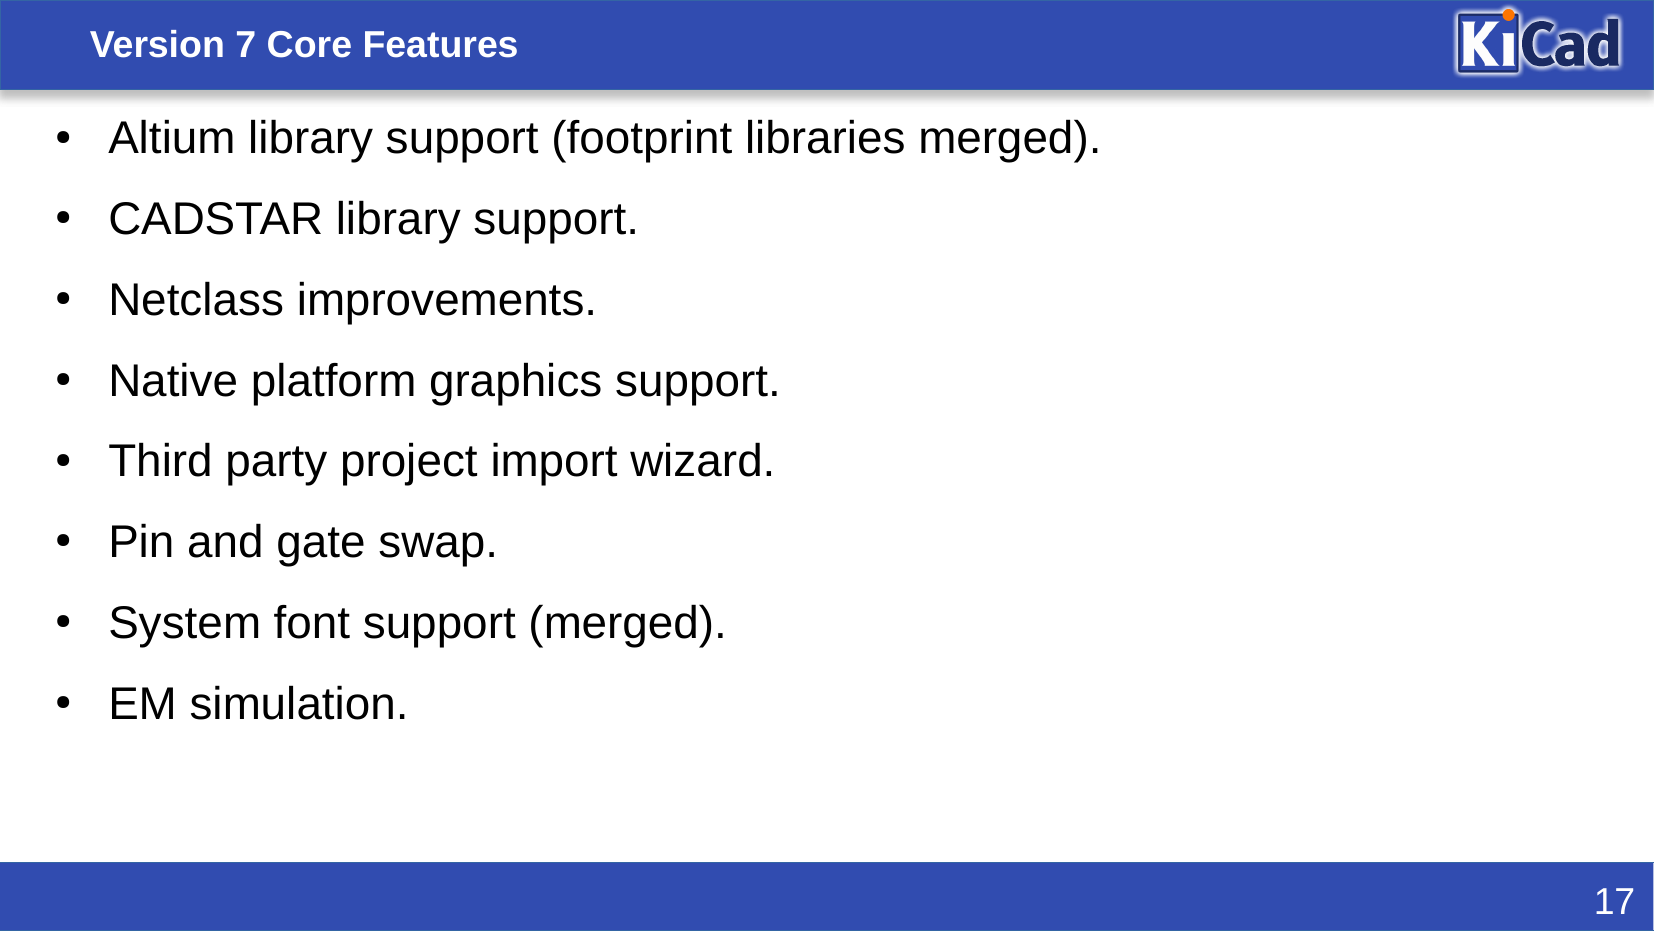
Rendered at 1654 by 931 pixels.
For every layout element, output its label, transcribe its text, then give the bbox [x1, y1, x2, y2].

text_box [1162, 90, 1651, 226]
picture [1412, 0, 1654, 92]
text_box Version 7 Core Features [0, 0, 1412, 90]
list Altium library support (footprint libraries merged). CADSTAR library support. Netclass improvements. Native platform graphics support. Third party project import wizard. Pin and gate swap. System font support (merged). EM simulation. [37, 112, 1613, 863]
text_box <number> [1387, 873, 1651, 931]
text_box [0, 862, 1654, 931]
